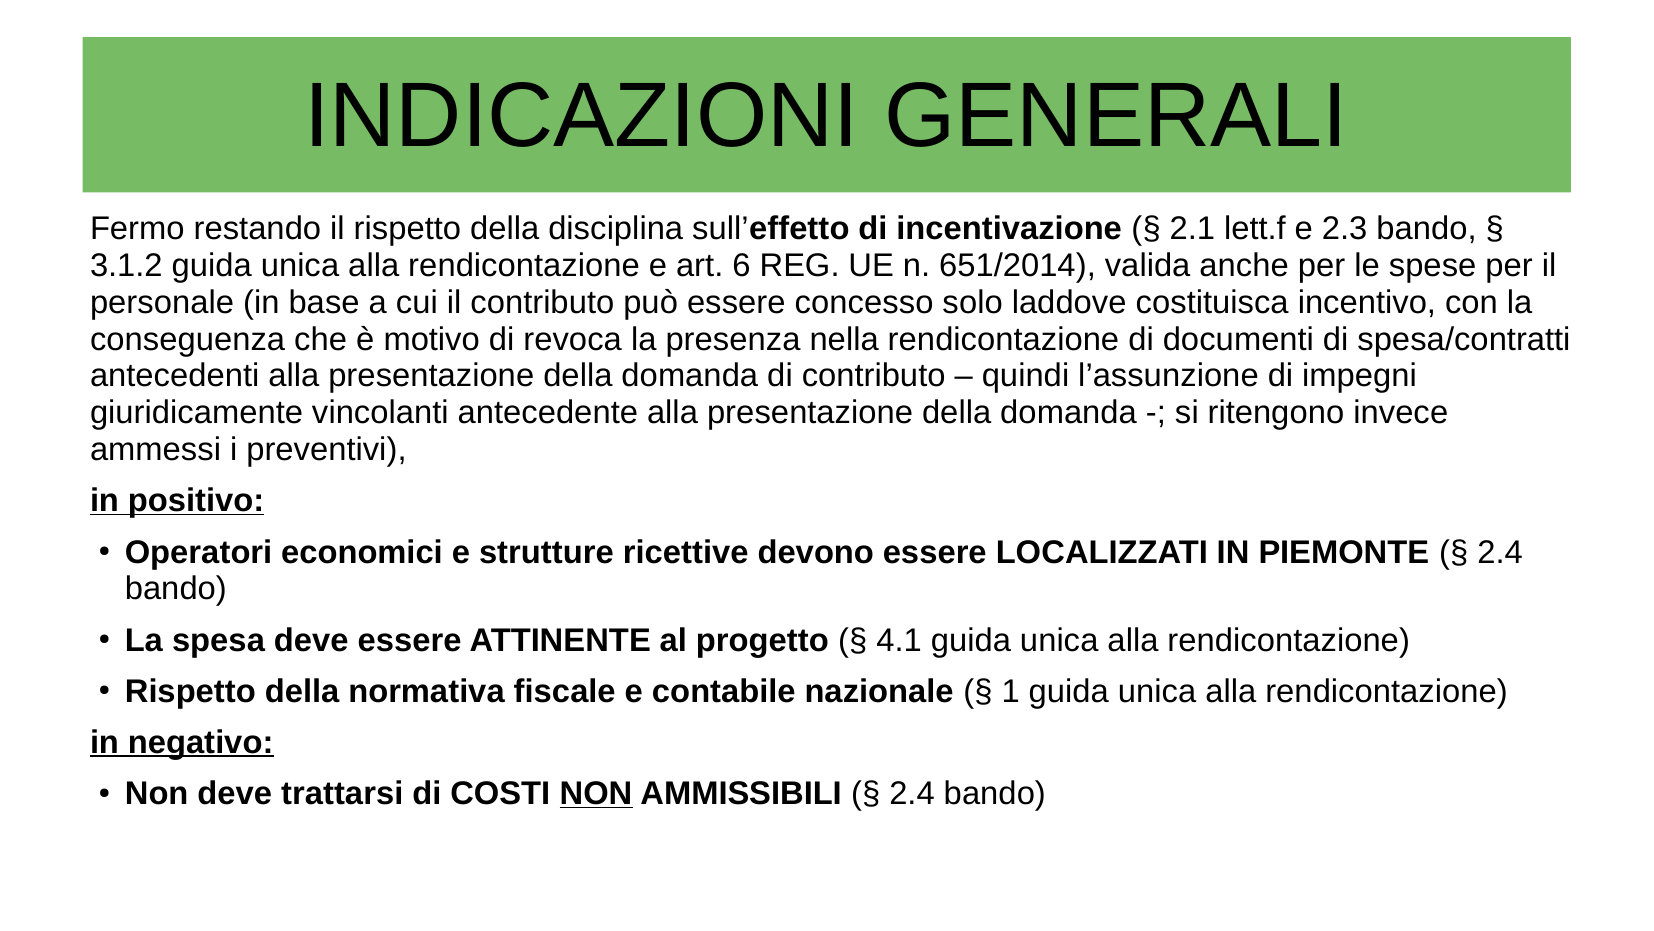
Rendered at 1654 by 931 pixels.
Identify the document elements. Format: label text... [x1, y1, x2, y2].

list Fermo restando il rispetto della disciplina sull’effetto di incentivazione (§ 2.1 lett.f e 2.3 bando, § 3.1.2 guida unica alla rendicontazione e art. 6 REG. UE n. 651/2014), valida anche per le spese per il personale (in base a cui il contributo può essere concesso solo laddove costituisca incentivo, con la conseguenza che è motivo di revoca la presenza nella rendicontazione di documenti di spesa/contratti antecedenti alla presentazione della domanda di contributo – quindi l’assunzione di impegni giuridicamente vincolanti antecedente alla presentazione della domanda -; si ritengono invece ammessi i preventivi), in positivo: Operatori economici e strutture ricettive devono essere LOCALIZZATI IN PIEMONTE (§ 2.4 bando) La spesa deve essere ATTINENTE al progetto (§ 4.1 guida unica alla rendicontazione) Rispetto della normativa fiscale e contabile nazionale (§ 1 guida unica alla rendicontazione) in negativo: Non deve trattarsi di COSTI NON AMMISSIBILI (§ 2.4 bando) [90, 210, 1579, 825]
title INDICAZIONI GENERALI [82, 37, 1571, 193]
